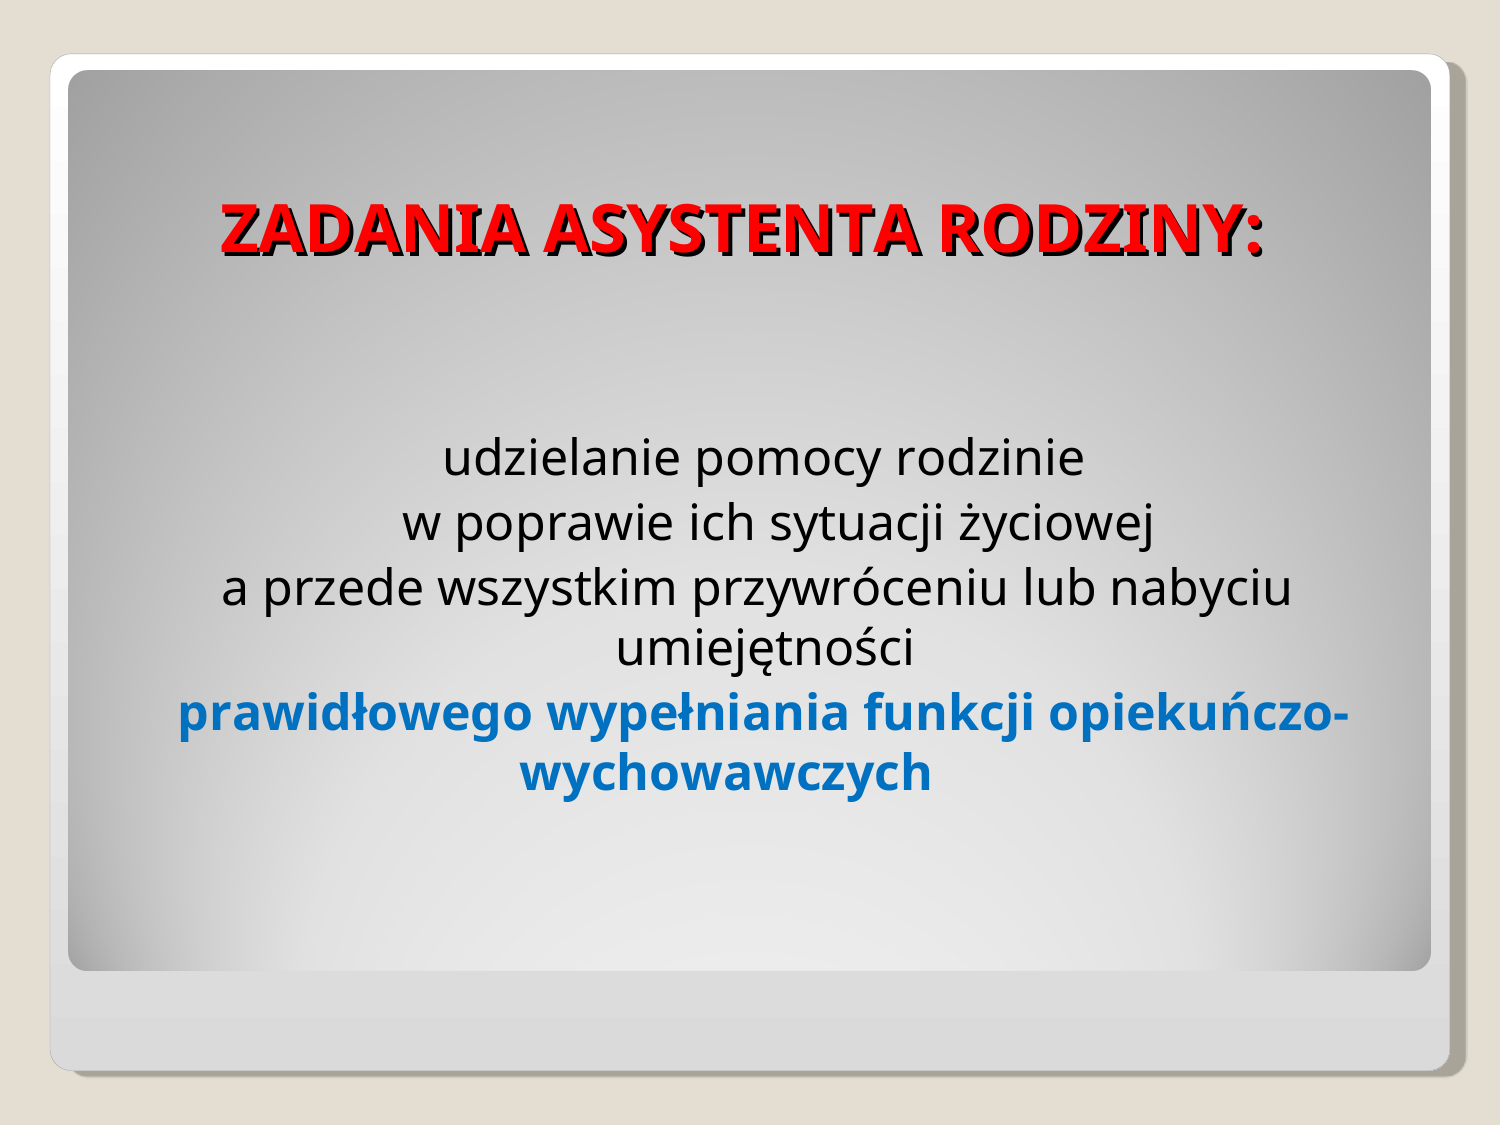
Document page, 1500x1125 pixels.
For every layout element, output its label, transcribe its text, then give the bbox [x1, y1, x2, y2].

text_box ZADANIA ASYSTENTA RODZINY: [117, 0, 1368, 384]
picture [67, 69, 1432, 385]
picture [67, 896, 1432, 972]
text_box udzielanie pomocy rodzinie w poprawie ich sytuacji życiowej a przede wszystkim przywróceniu lub nabyciu umiejętności prawidłowego wypełniania funkcji opiekuńczo-wychowawczych [41, 385, 1459, 896]
